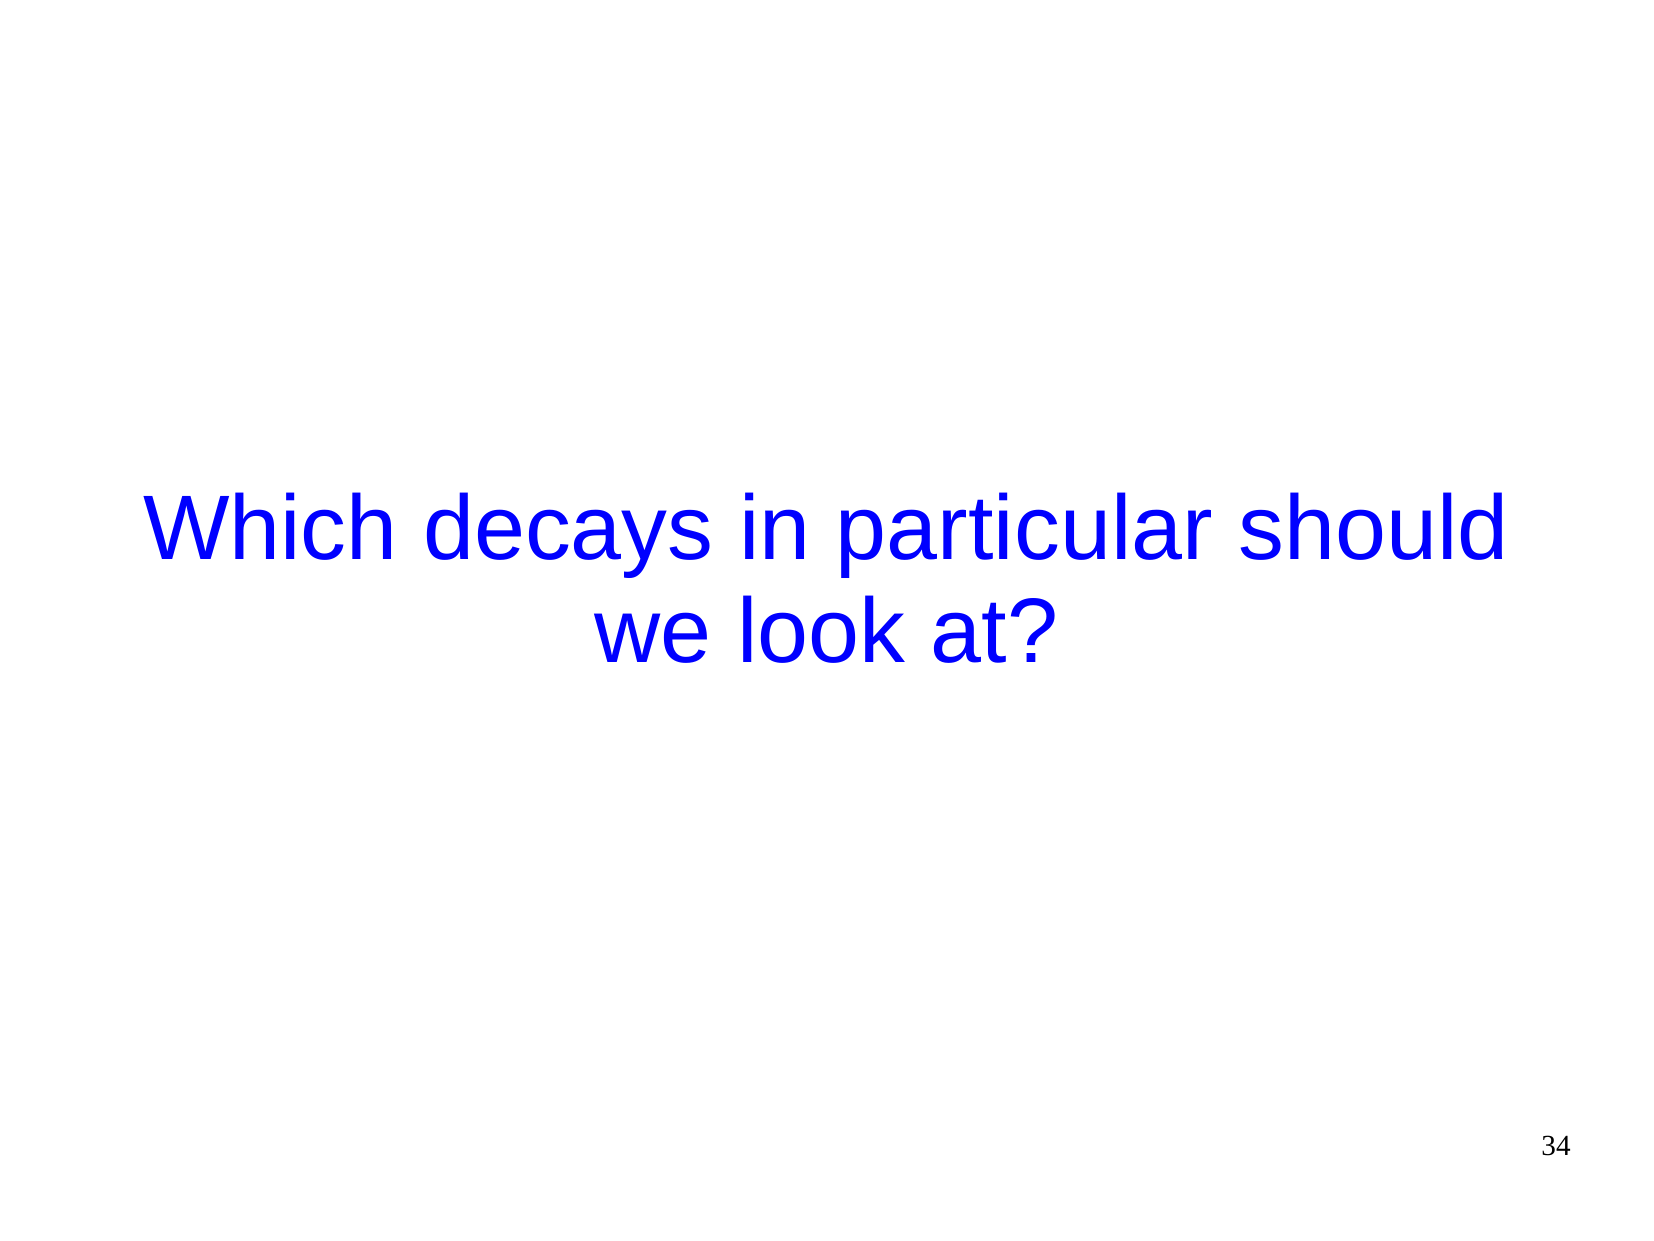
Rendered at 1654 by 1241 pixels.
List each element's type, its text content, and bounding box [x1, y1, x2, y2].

subtitle Which decays in particular should we look at? [82, 56, 1571, 1102]
